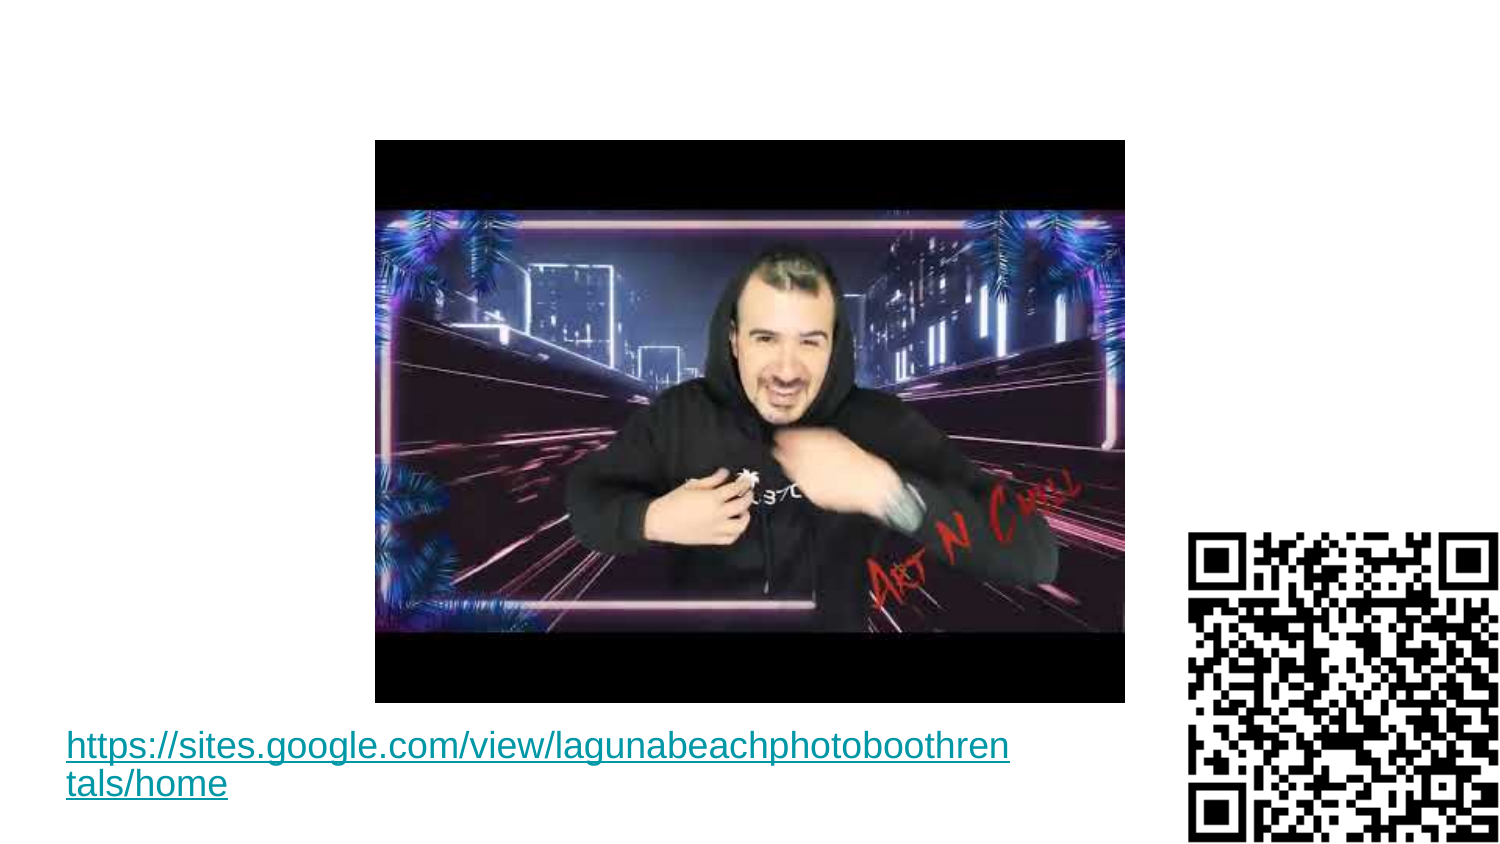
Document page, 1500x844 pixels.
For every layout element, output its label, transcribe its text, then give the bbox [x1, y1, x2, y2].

picture [1187, 531, 1500, 844]
list https://sites.google.com/view/lagunabeachphotoboothrentals/home [51, 694, 1036, 794]
picture [375, 140, 1125, 704]
